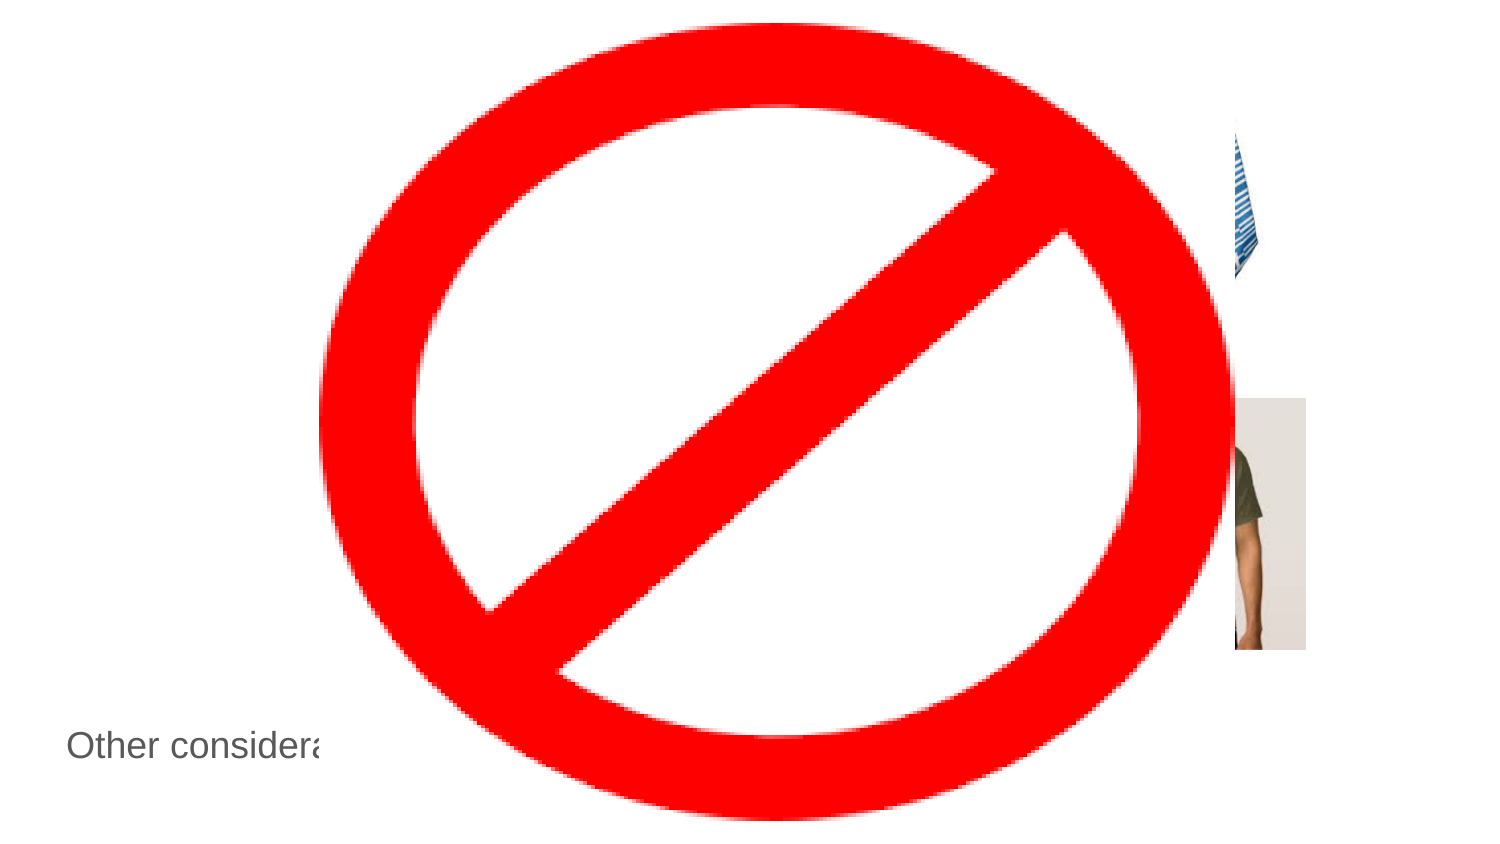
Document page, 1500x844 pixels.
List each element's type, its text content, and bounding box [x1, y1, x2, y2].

picture [319, 23, 1306, 821]
list Other considerations [51, 694, 319, 794]
